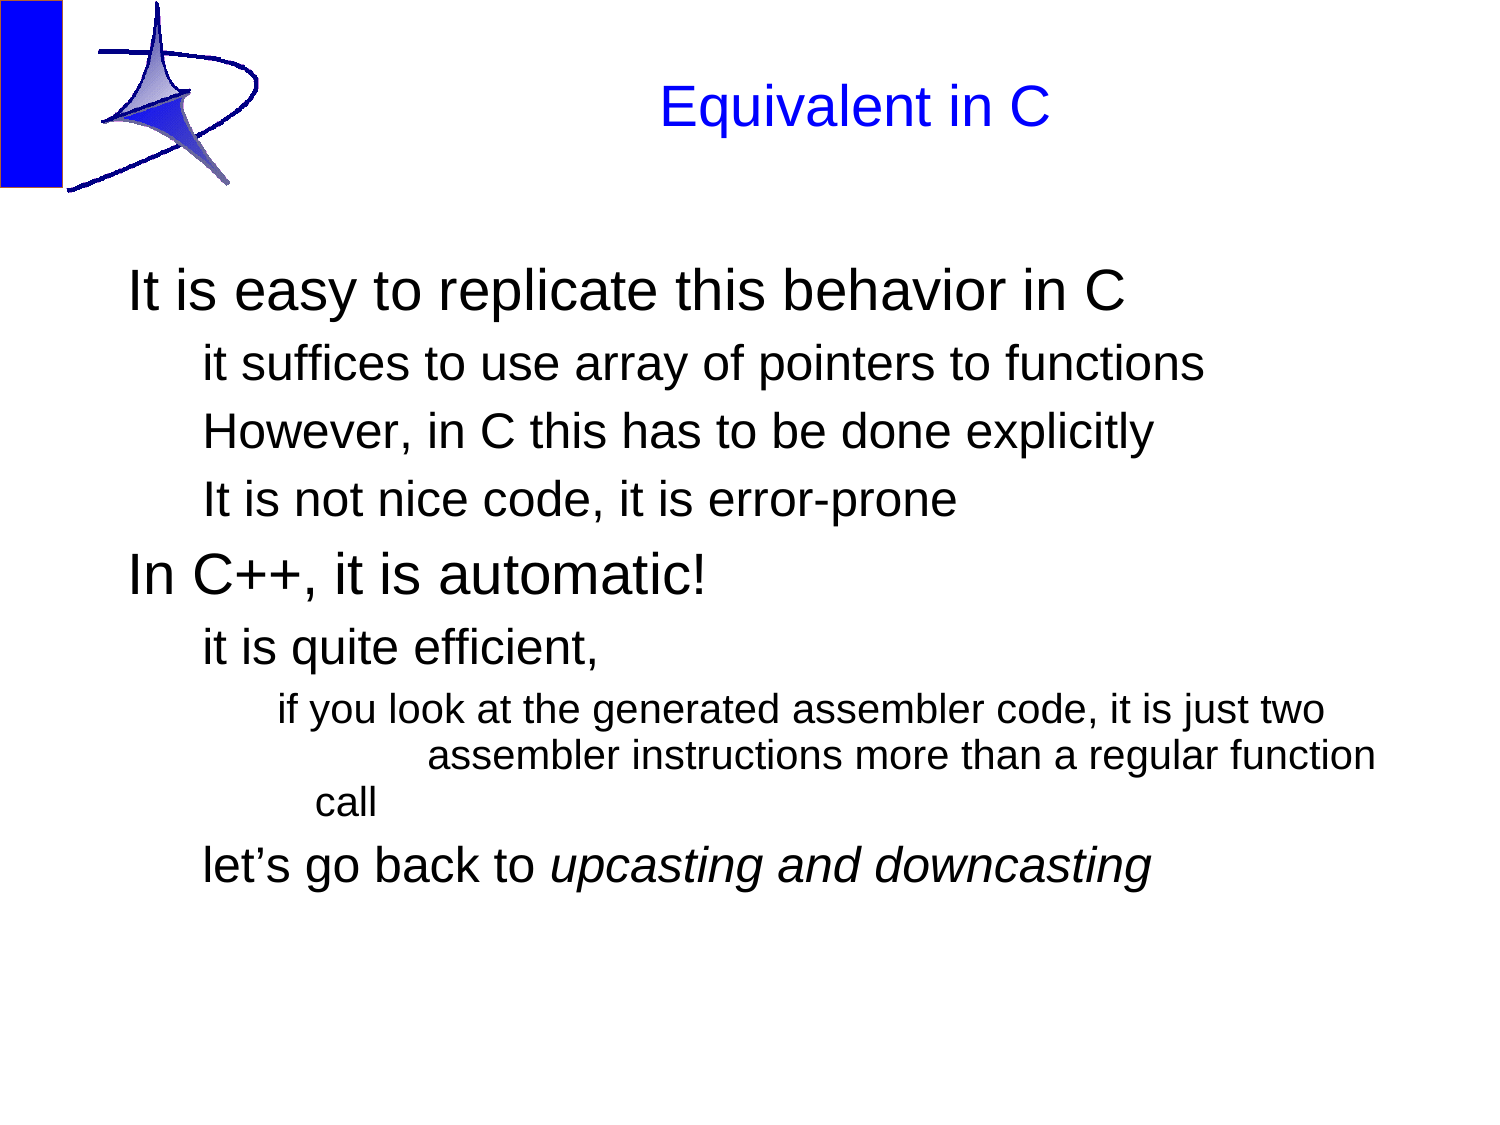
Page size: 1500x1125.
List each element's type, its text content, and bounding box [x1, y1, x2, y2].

title Equivalent in C [262, 24, 1450, 188]
picture [62, 0, 263, 197]
list It is easy to replicate this behavior in C it suffices to use array of pointers to functions However, in C this has to be done explicitly It is not nice code, it is error-prone In C++, it is automatic! it is quite efficient, if you look at the generated assembler code, it is just two assembler instructions more than a regular function call let’s go back to upcasting and downcasting [112, 249, 1450, 1040]
